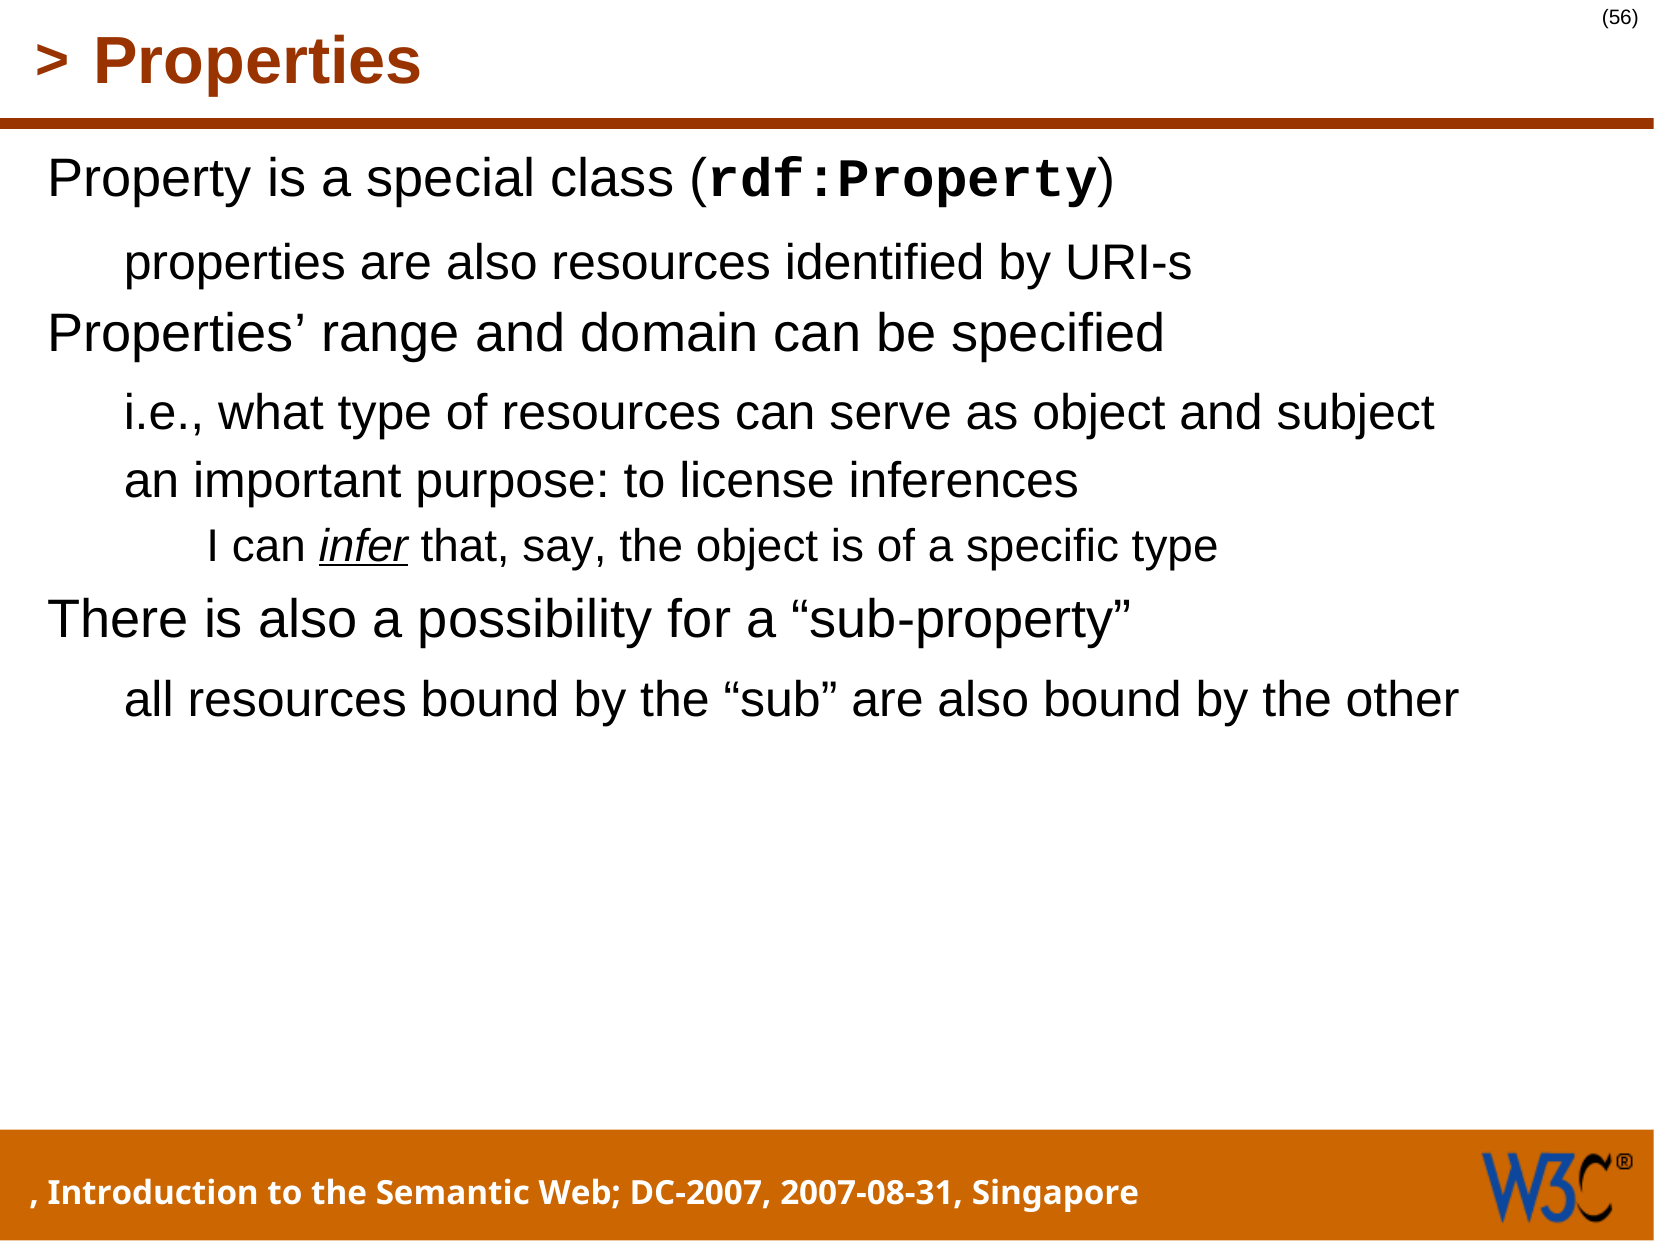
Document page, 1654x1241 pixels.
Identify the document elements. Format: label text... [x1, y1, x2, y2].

picture [1477, 1149, 1639, 1228]
list Property is a special class (rdf:Property) properties are also resources identified by URI-s Properties’ range and domain can be specified i.e., what type of resources can serve as object and subject an important purpose: to license inferences I can infer that, say, the object is of a specific type There is also a possibility for a “sub-property” all resources bound by the “sub” are also bound by the other [29, 147, 1624, 1119]
title Properties [93, 7, 1493, 111]
